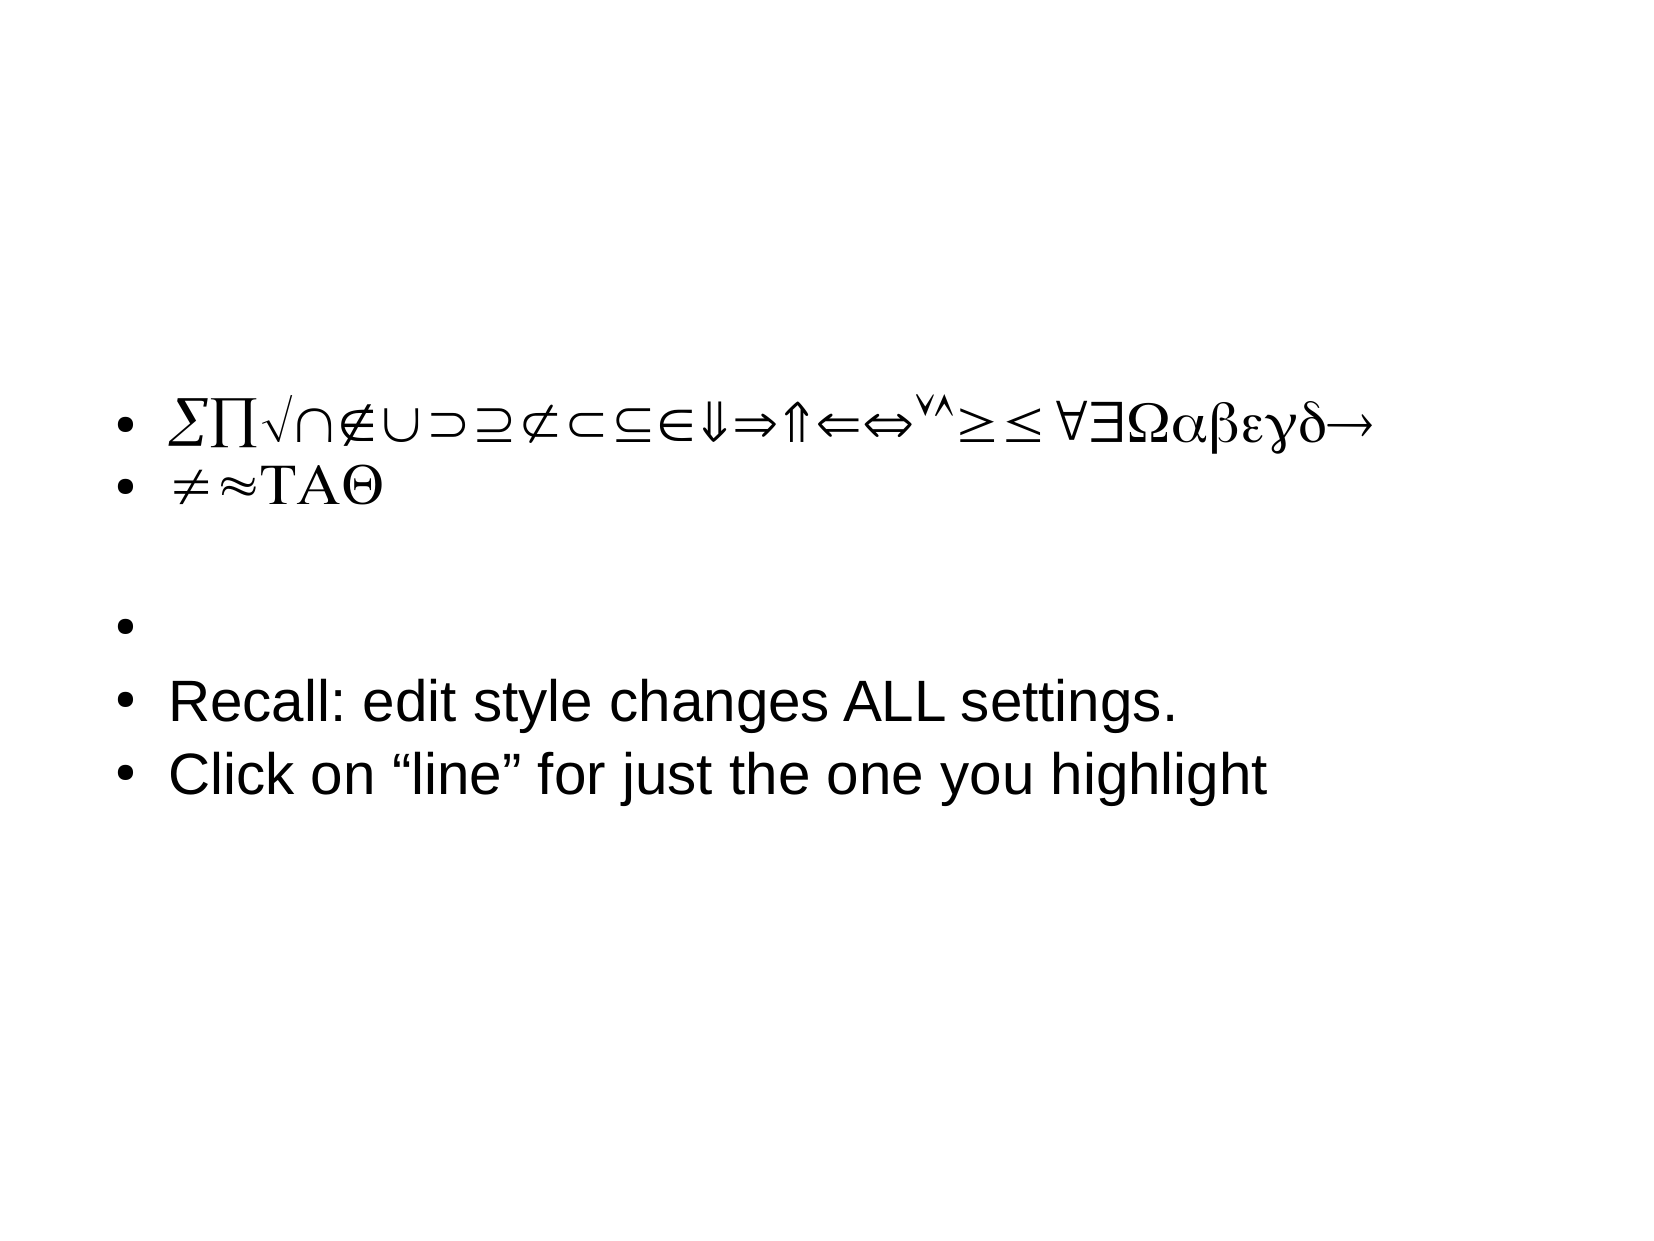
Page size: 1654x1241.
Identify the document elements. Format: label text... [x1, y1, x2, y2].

list  TAQ Recall: edit style changes ALL settings. Click on “line” for just the one you highlight [82, 289, 1571, 1108]
